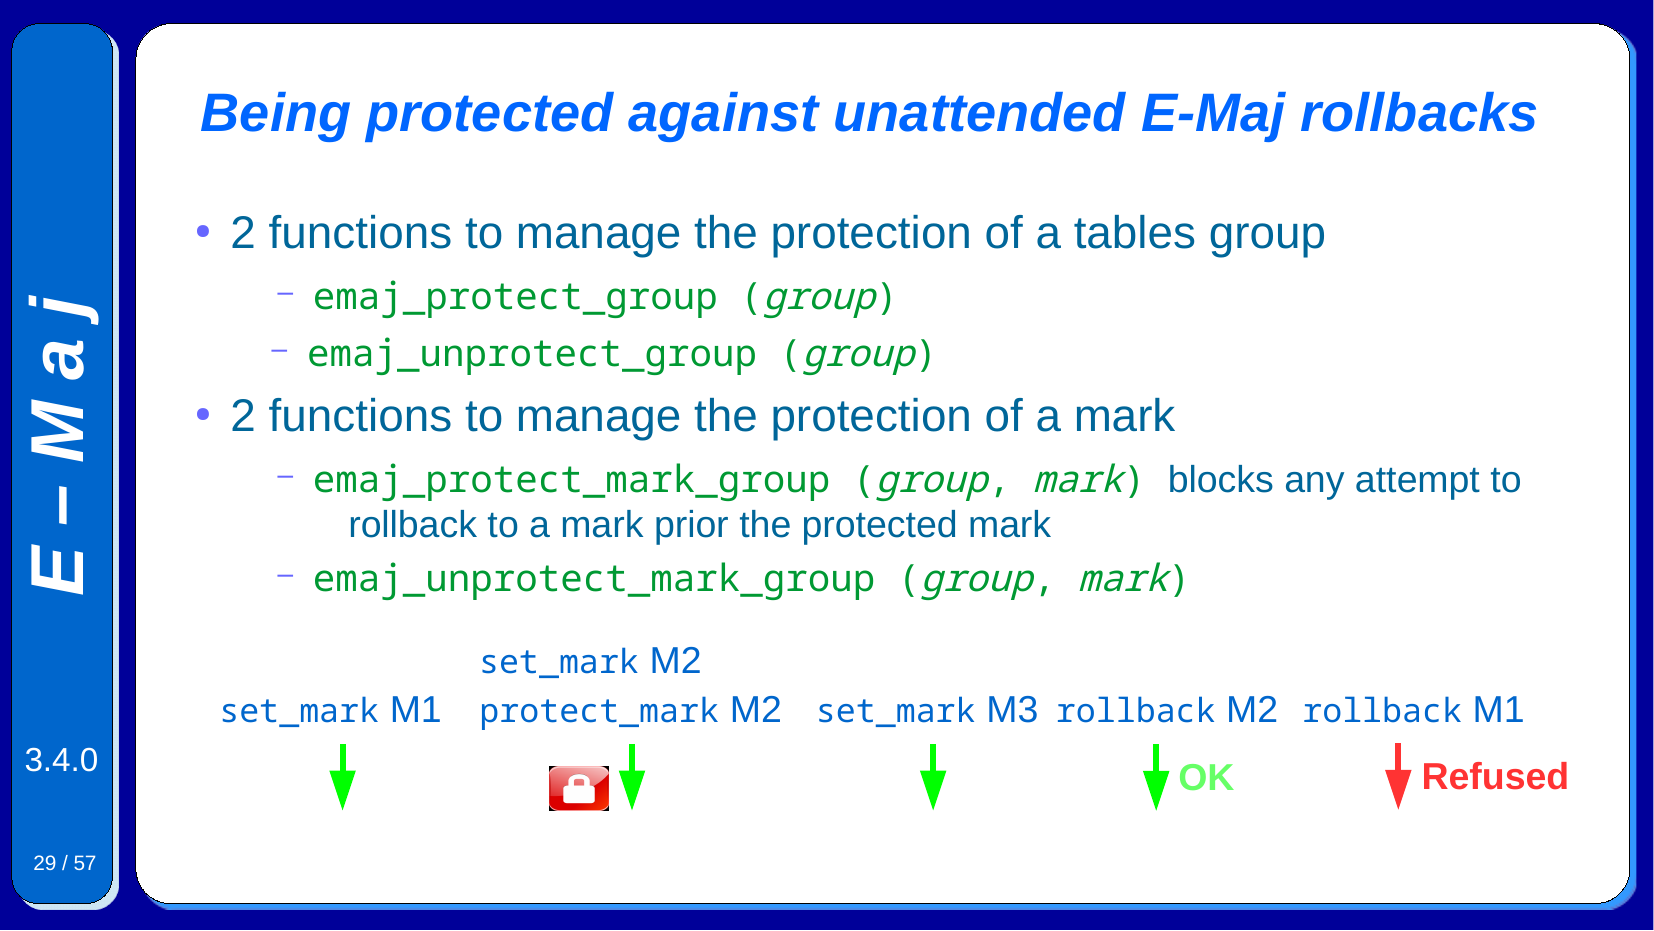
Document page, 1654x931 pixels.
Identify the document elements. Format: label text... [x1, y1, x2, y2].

text_box set_mark M3 [801, 680, 1058, 739]
title Being protected against unattended E-Maj rollbacks [200, 34, 1575, 191]
text_box set_mark M1 [204, 680, 461, 739]
list 2 functions to manage the protection of a tables group emaj_protect_group (group) emaj_unprotect_group (group) 2 functions to manage the protection of a mark emaj_protect_mark_group (group, mark) blocks any attempt to rollback to a mark prior the protected mark emaj_unprotect_mark_group (group, mark) [177, 206, 1587, 591]
text_box rollback M1 [1287, 680, 1540, 739]
text_box Refused [1396, 748, 1595, 811]
text_box rollback M2 [1058, 680, 1287, 739]
text_box OK [1163, 749, 1250, 806]
text_box set_mark M2 [464, 630, 721, 680]
text_box protect_mark M2 [464, 680, 797, 739]
picture [549, 766, 609, 811]
